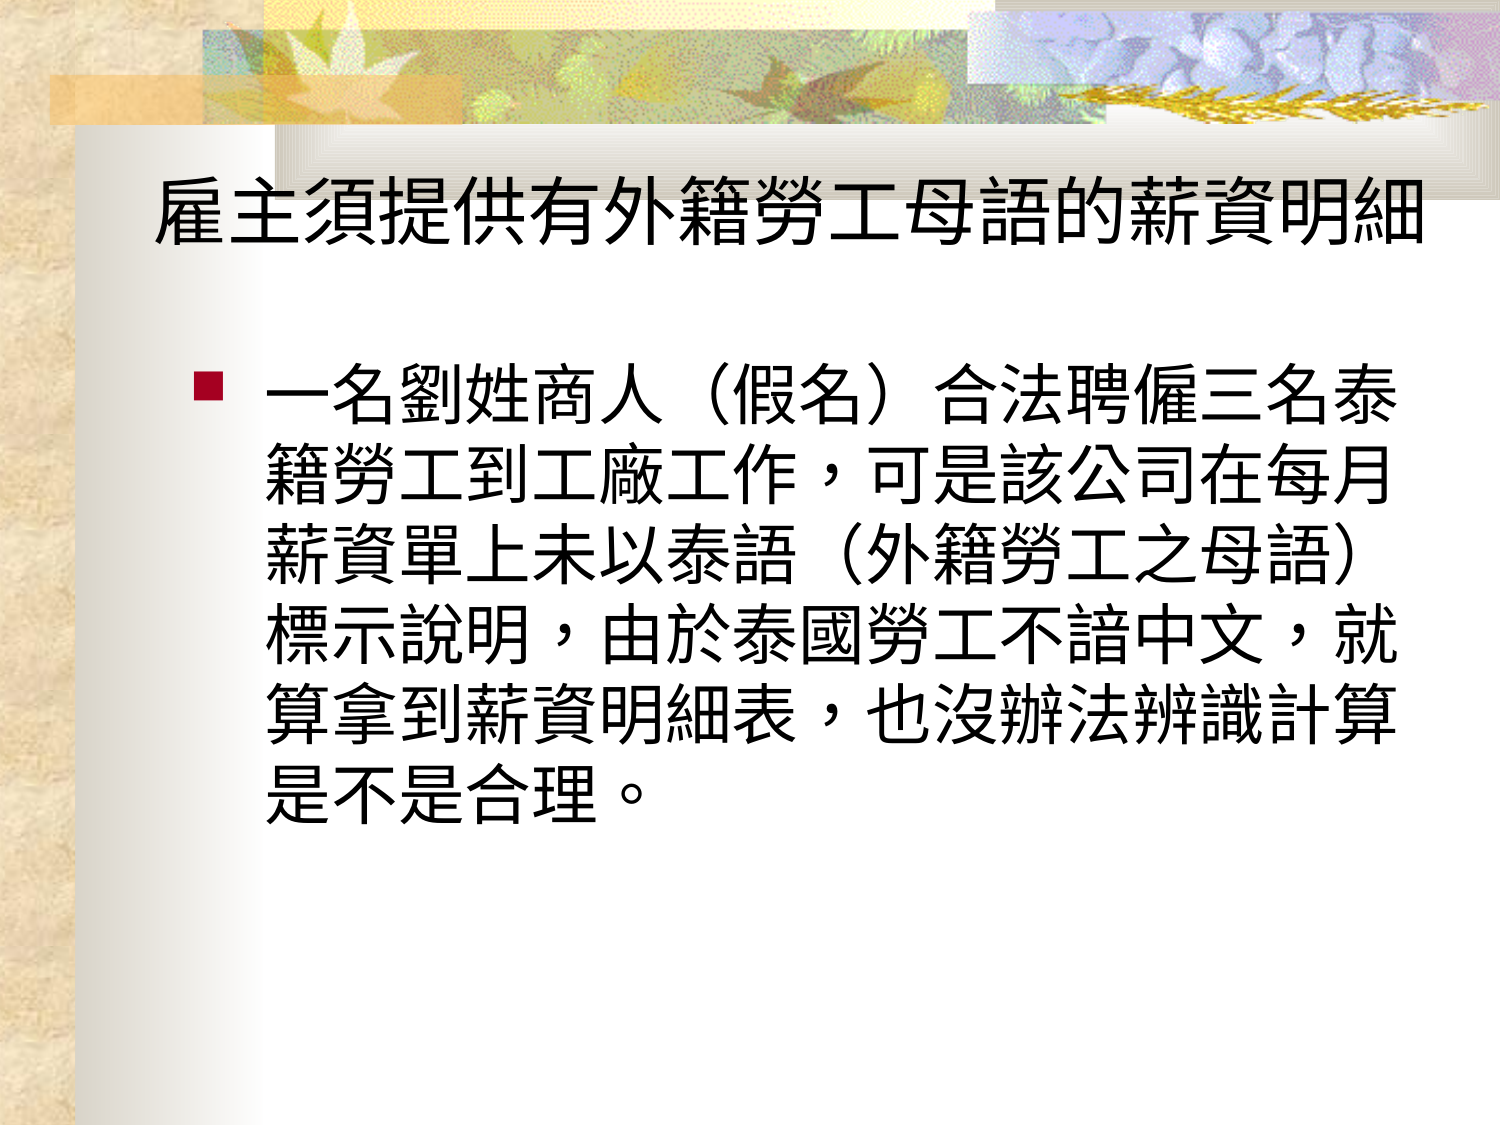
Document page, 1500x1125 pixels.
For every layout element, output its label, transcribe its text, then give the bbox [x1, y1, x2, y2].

title 雇主須提供有外籍勞工母語的薪資明細 [137, 149, 1475, 263]
list 一名劉姓商人（假名）合法聘僱三名泰籍勞工到工廠工作，可是該公司在每月薪資單上未以泰語（外籍勞工之母語）標示說明，由於泰國勞工不諳中文，就算拿到薪資明細表，也沒辦法辨識計算是不是合理。 [174, 344, 1450, 1020]
picture [0, 0, 1500, 1125]
